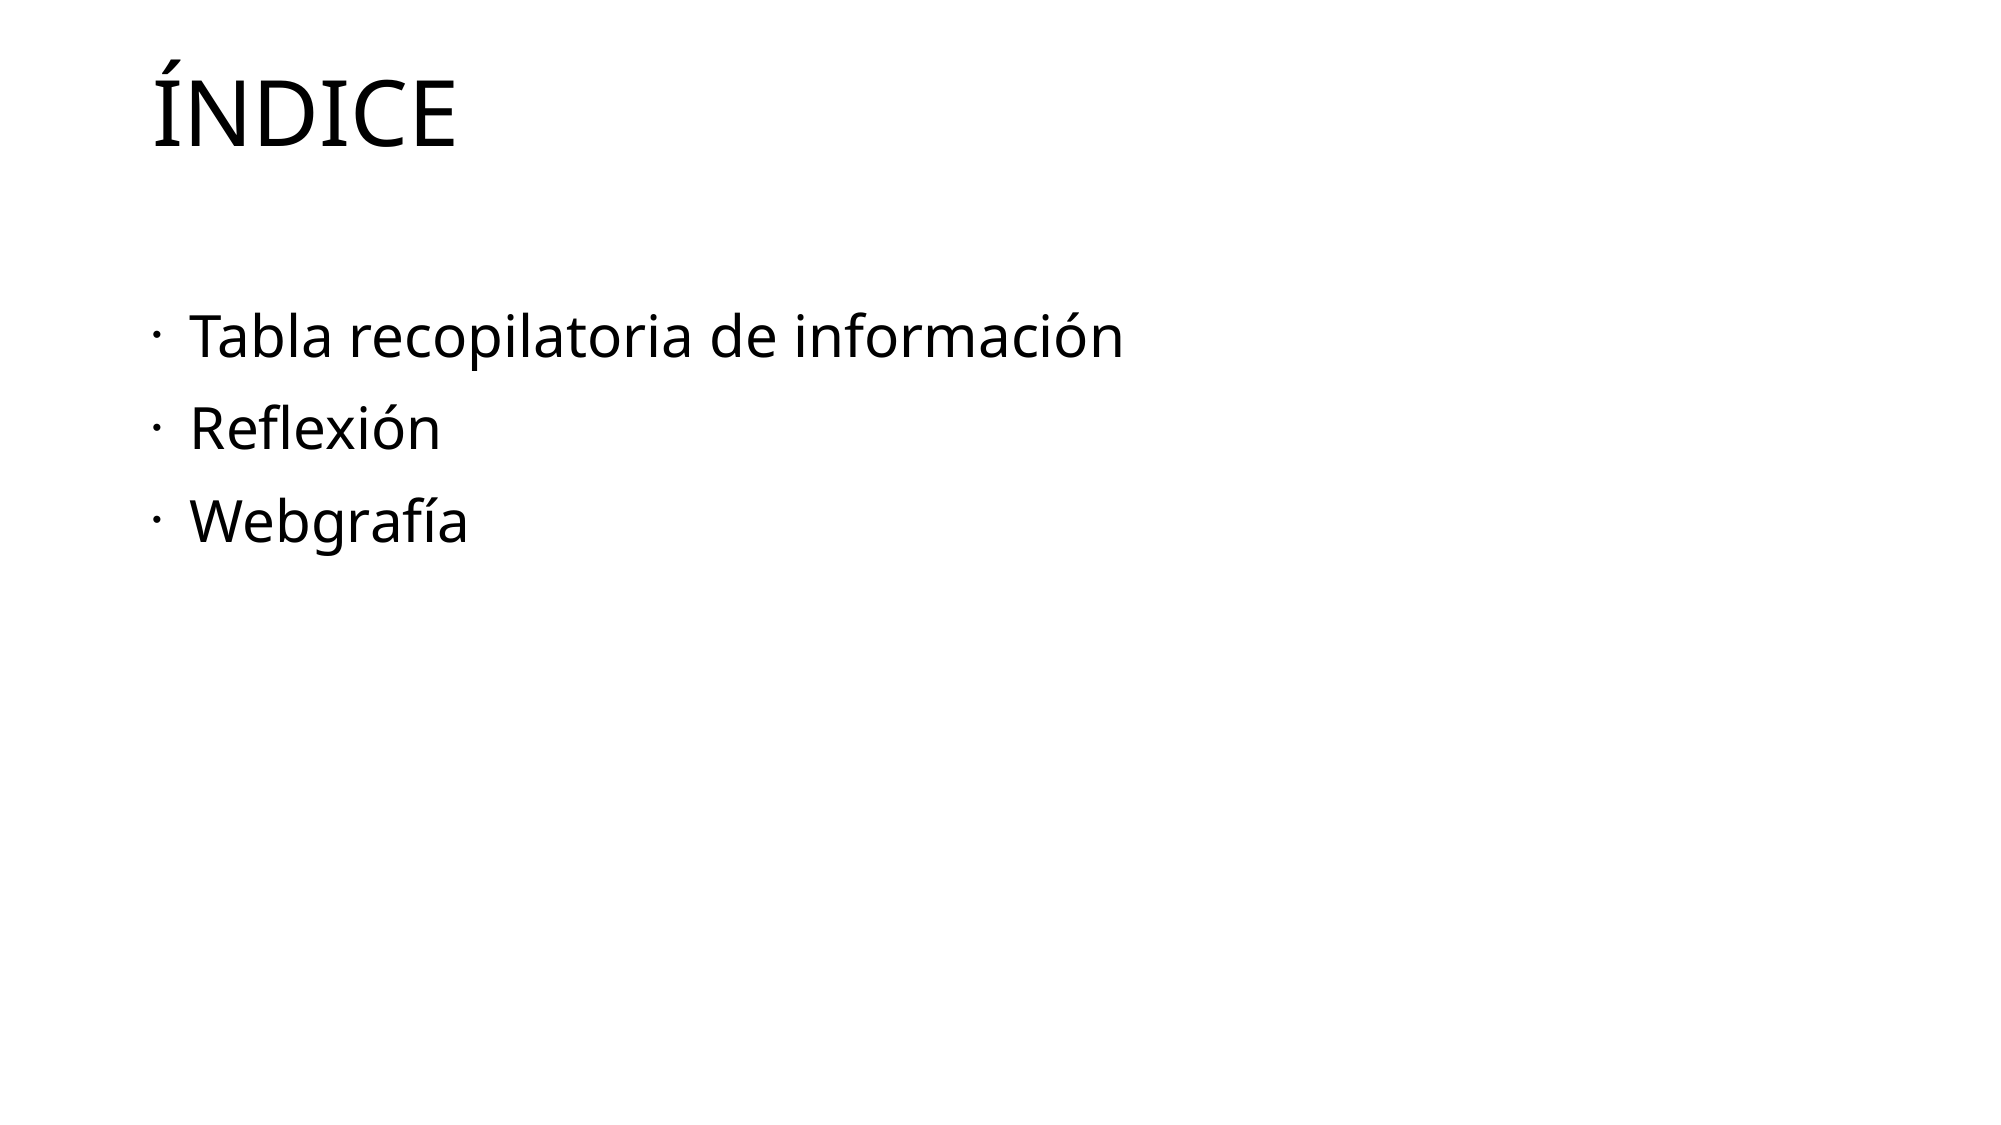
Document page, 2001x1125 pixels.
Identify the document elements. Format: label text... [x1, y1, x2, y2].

list Tabla recopilatoria de información Reflexión Webgrafía [137, 299, 1863, 1014]
title ÍNDICE [137, 59, 1863, 278]
